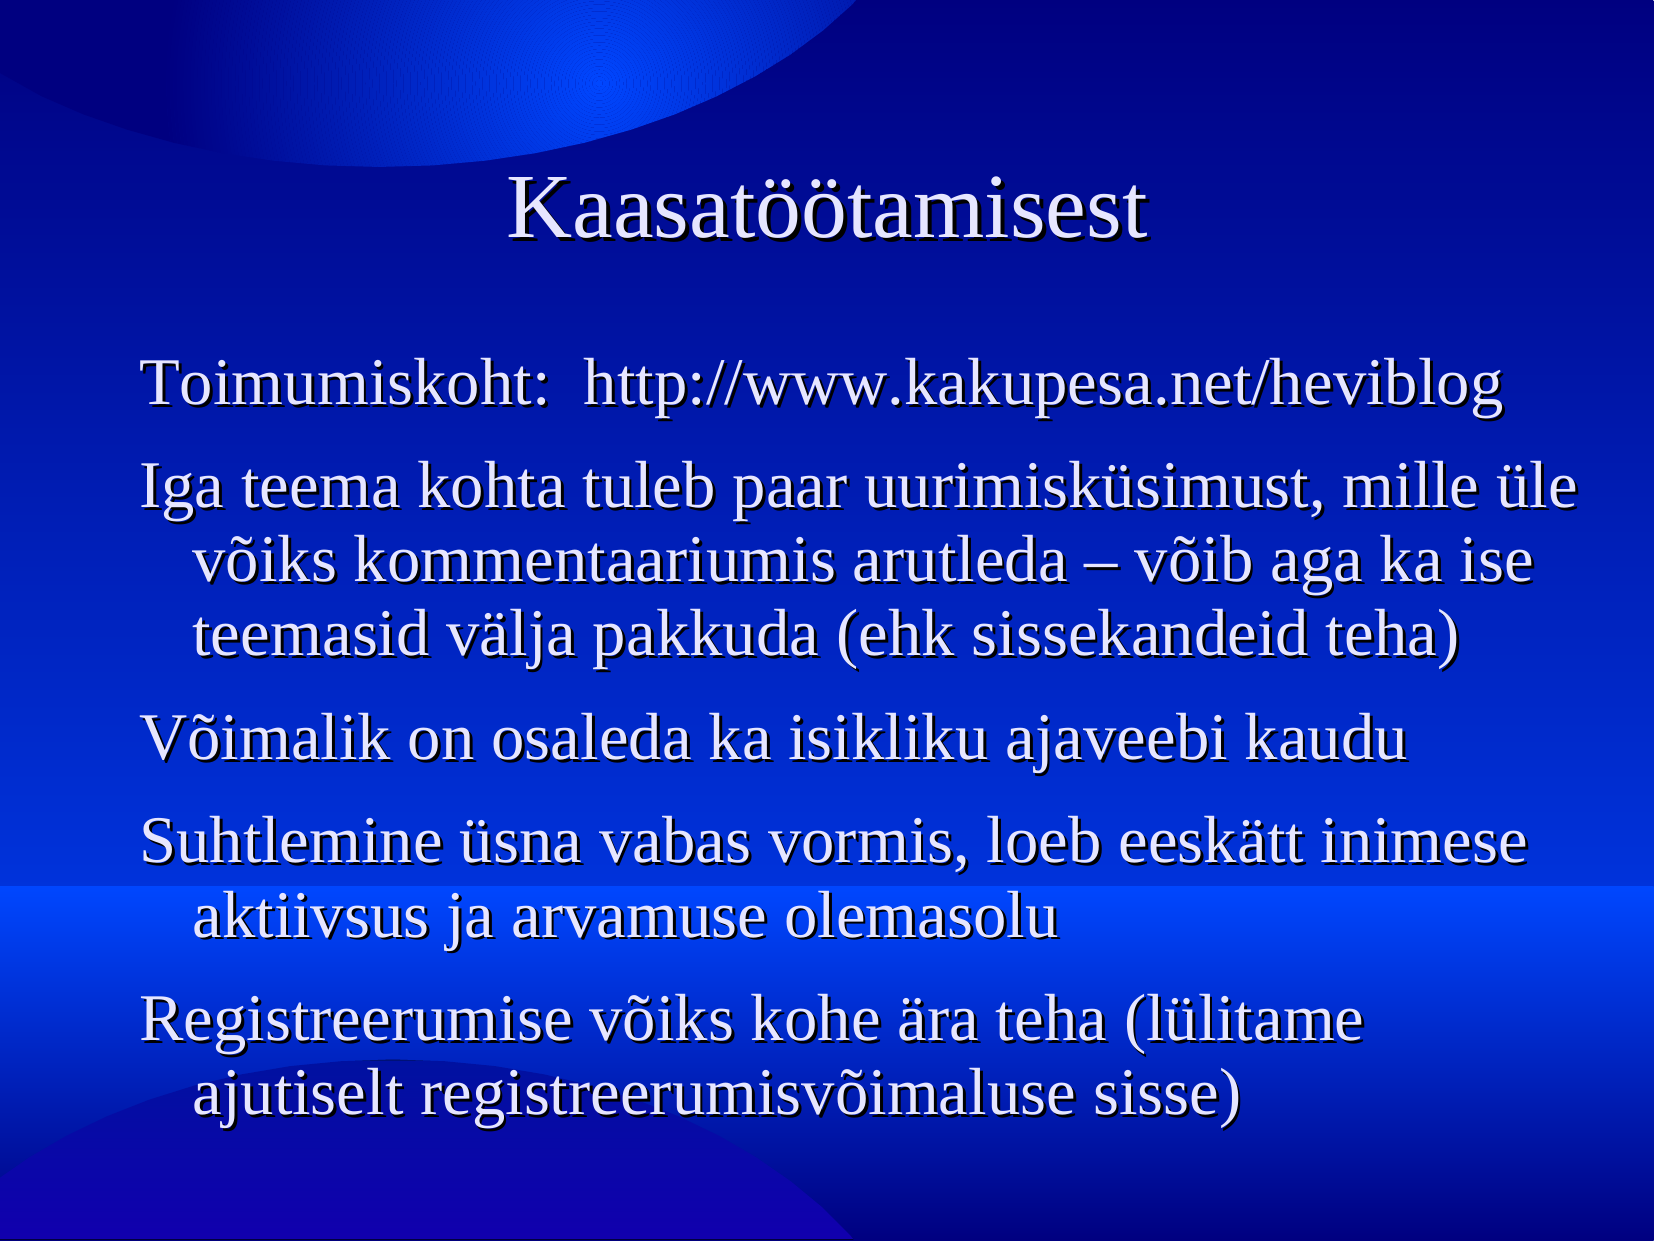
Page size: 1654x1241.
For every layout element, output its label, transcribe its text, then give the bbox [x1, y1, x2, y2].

list Toimumiskoht: http://www.kakupesa.net/heviblog Iga teema kohta tuleb paar uurimisküsimust, mille üle võiks kommentaariumis arutleda – võib aga ka ise teemasid välja pakkuda (ehk sissekandeid teha) Võimalik on osaleda ka isikliku ajaveebi kaudu Suhtlemine üsna vabas vormis, loeb eeskätt inimese aktiivsus ja arvamuse olemasolu Registreerumise võiks kohe ära teha (lülitame ajutiselt registreerumisvõimaluse sisse) [121, 344, 1588, 1130]
title Kaasatöötamisest [121, 102, 1534, 311]
